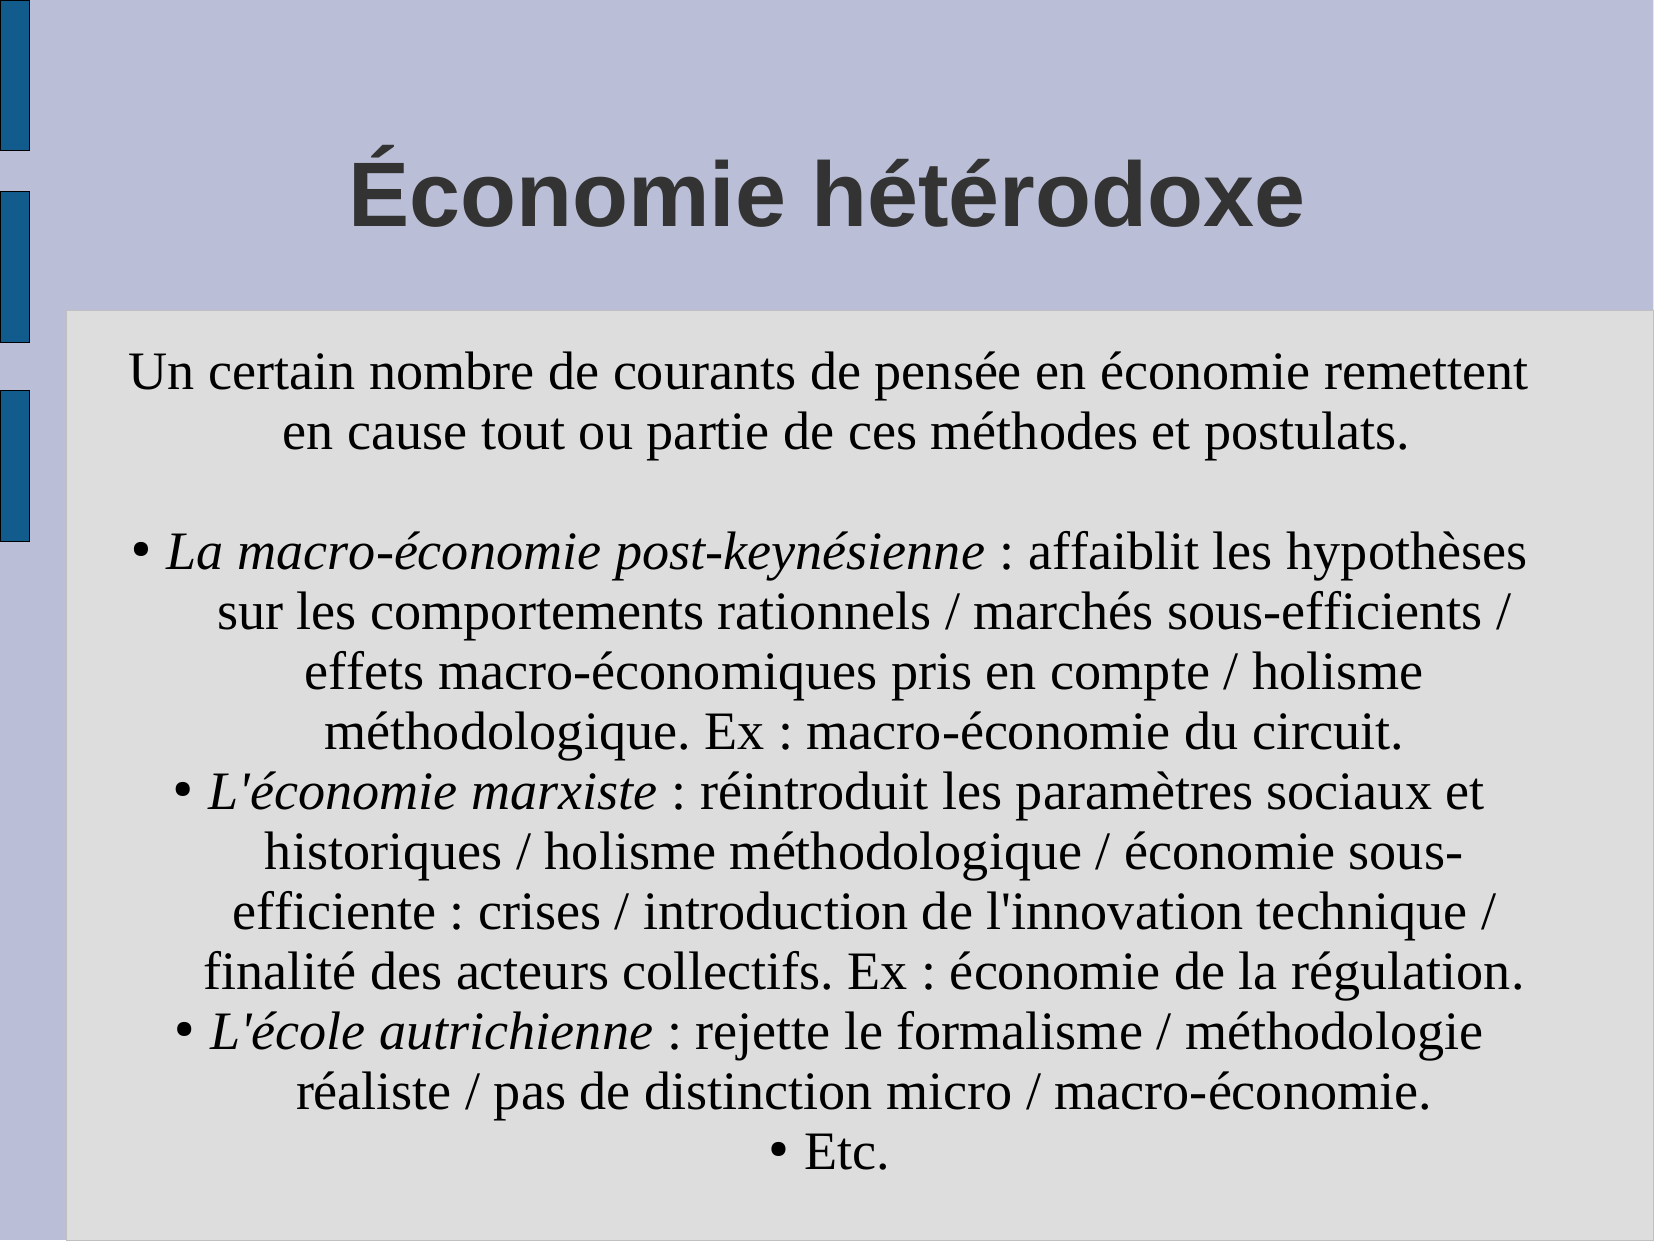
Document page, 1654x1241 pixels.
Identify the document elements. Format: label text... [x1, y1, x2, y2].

title Économie hétérodoxe [121, 98, 1534, 291]
subtitle Un certain nombre de courants de pensée en économie remettent en cause tout ou partie de ces méthodes et postulats. La macro-économie post-keynésienne : affaiblit les hypothèses sur les comportements rationnels / marchés sous-efficients / effets macro-économiques pris en compte / holisme méthodologique. Ex : macro-économie du circuit. L'économie marxiste : réintroduit les paramètres sociaux et historiques / holisme méthodologique / économie sous-efficiente : crises / introduction de l'innovation technique / finalité des acteurs collectifs. Ex : économie de la régulation. L'école autrichienne : rejette le formalisme / méthodologie réaliste / pas de distinction micro / macro-économie. Etc. [123, 341, 1536, 1182]
